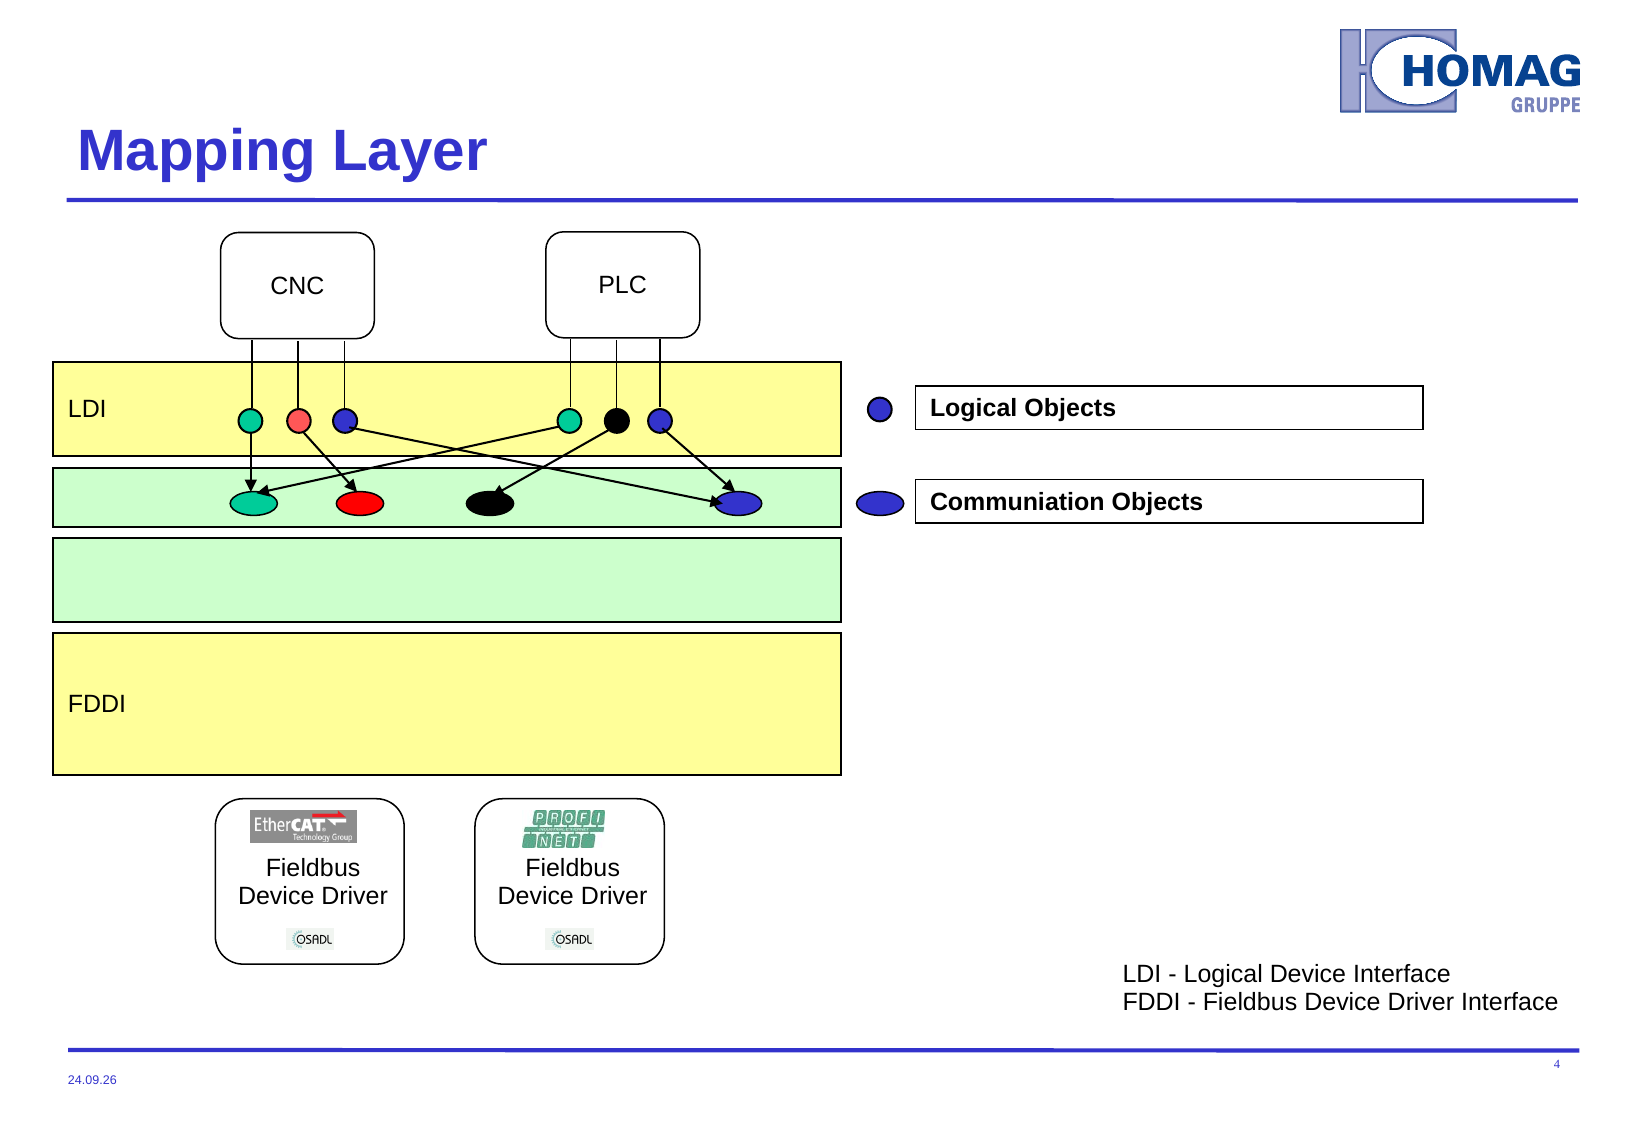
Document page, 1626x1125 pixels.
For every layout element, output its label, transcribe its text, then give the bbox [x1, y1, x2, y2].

text_box [856, 491, 904, 516]
text_box LDI [345, 361, 842, 456]
text_box LDI [435, 451, 479, 456]
text_box LDI [299, 361, 447, 456]
text_box LDI [53, 361, 322, 456]
text_box [337, 467, 366, 473]
picture [545, 928, 594, 950]
text_box PLC [545, 231, 700, 338]
text_box Communiation Objects [915, 479, 1423, 524]
text_box [604, 409, 629, 433]
title Mapping Layer [62, 99, 1438, 201]
text_box Fieldbus Device Driver [215, 798, 405, 965]
text_box [287, 409, 311, 433]
text_box LDI - Logical Device Interface FDDI - Fieldbus Device Driver Interface [1107, 952, 1575, 1024]
text_box Logical Objects [915, 385, 1423, 430]
text_box FDDI [53, 633, 842, 775]
text_box Fieldbus Device Driver [474, 798, 665, 965]
text_box [648, 409, 672, 433]
picture [522, 810, 605, 848]
picture [250, 810, 357, 843]
text_box [333, 409, 358, 433]
text_box [53, 538, 842, 622]
text_box CNC [220, 232, 375, 339]
picture [286, 928, 334, 950]
text_box [867, 397, 892, 422]
text_box [252, 467, 338, 491]
text_box [53, 467, 842, 527]
